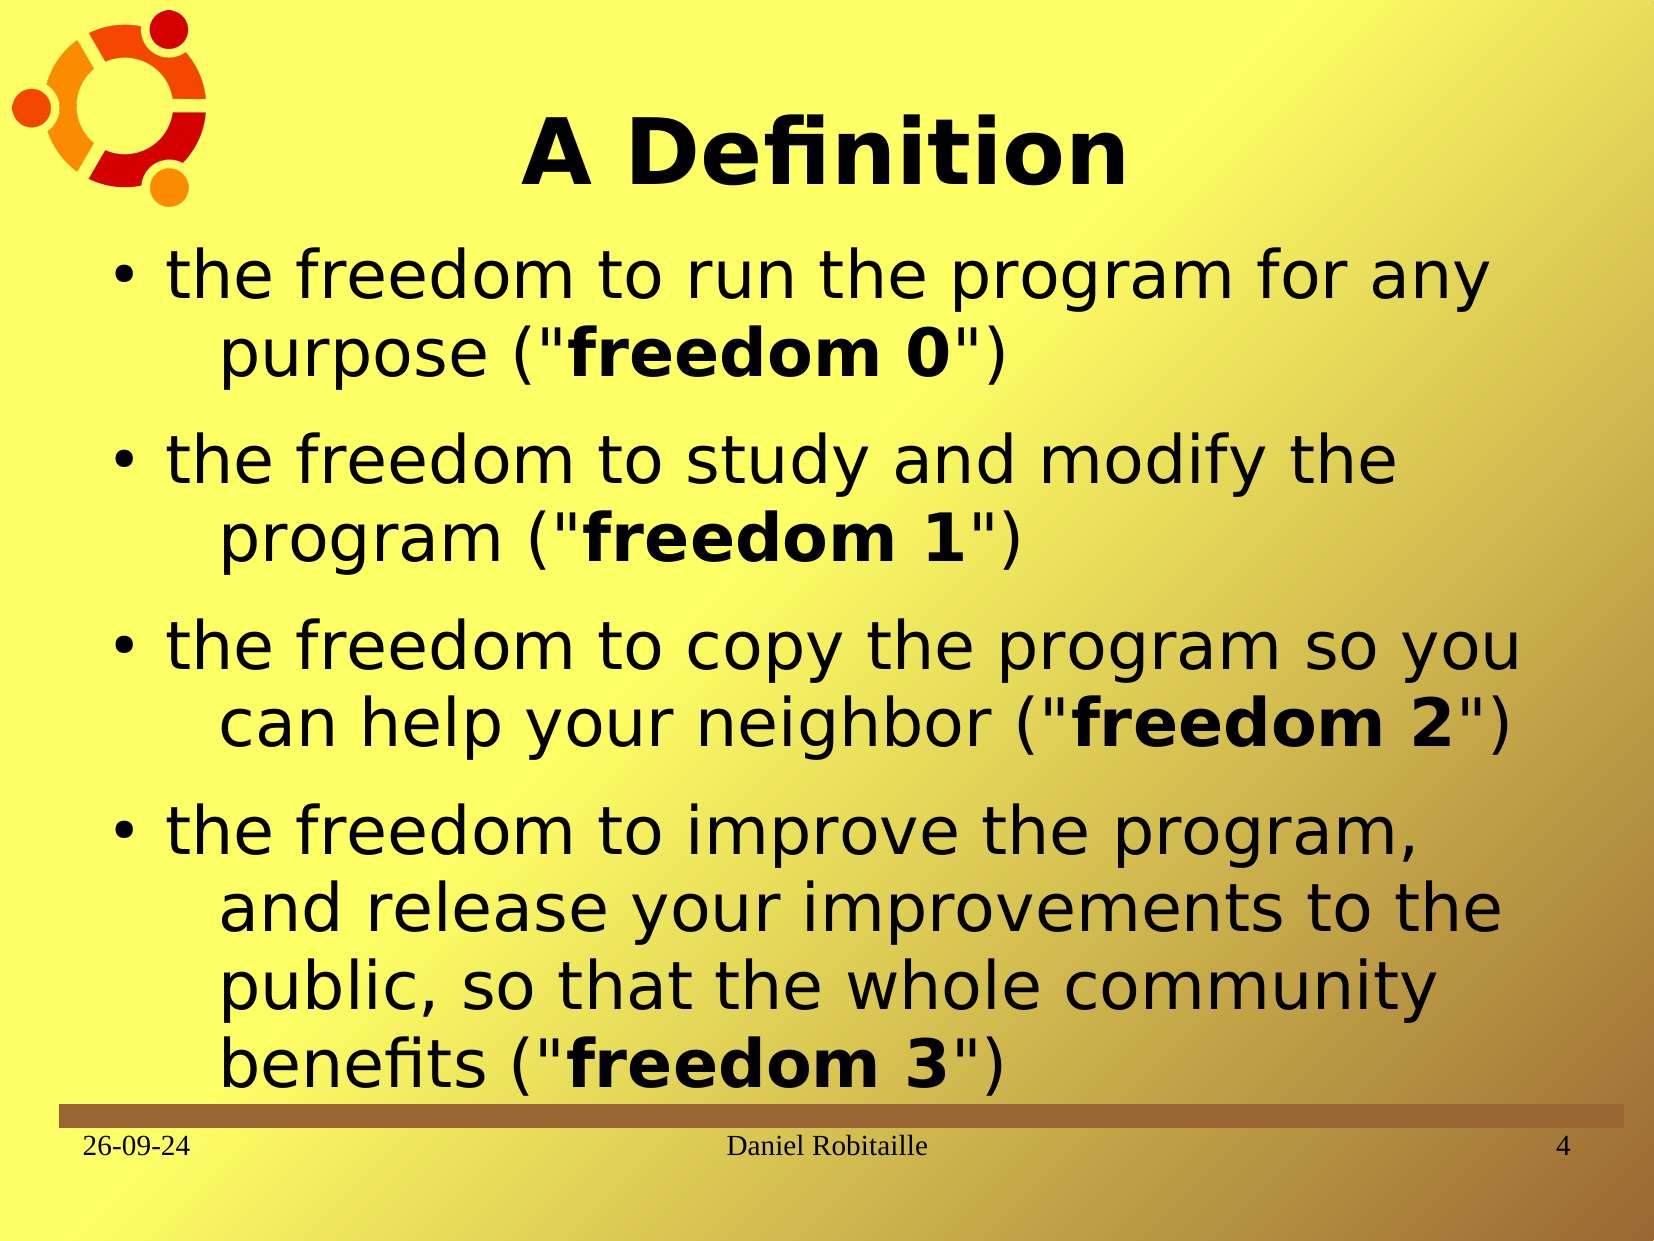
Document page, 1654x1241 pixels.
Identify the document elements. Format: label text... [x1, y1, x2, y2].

title A Definition [82, 49, 1571, 257]
picture [12, 10, 207, 207]
list the freedom to run the program for any purpose ("freedom 0") the freedom to study and modify the program ("freedom 1") the freedom to copy the program so you can help your neighbor ("freedom 2") the freedom to improve the program, and release your improvements to the public, so that the whole community benefits ("freedom 3") [76, 236, 1565, 1104]
